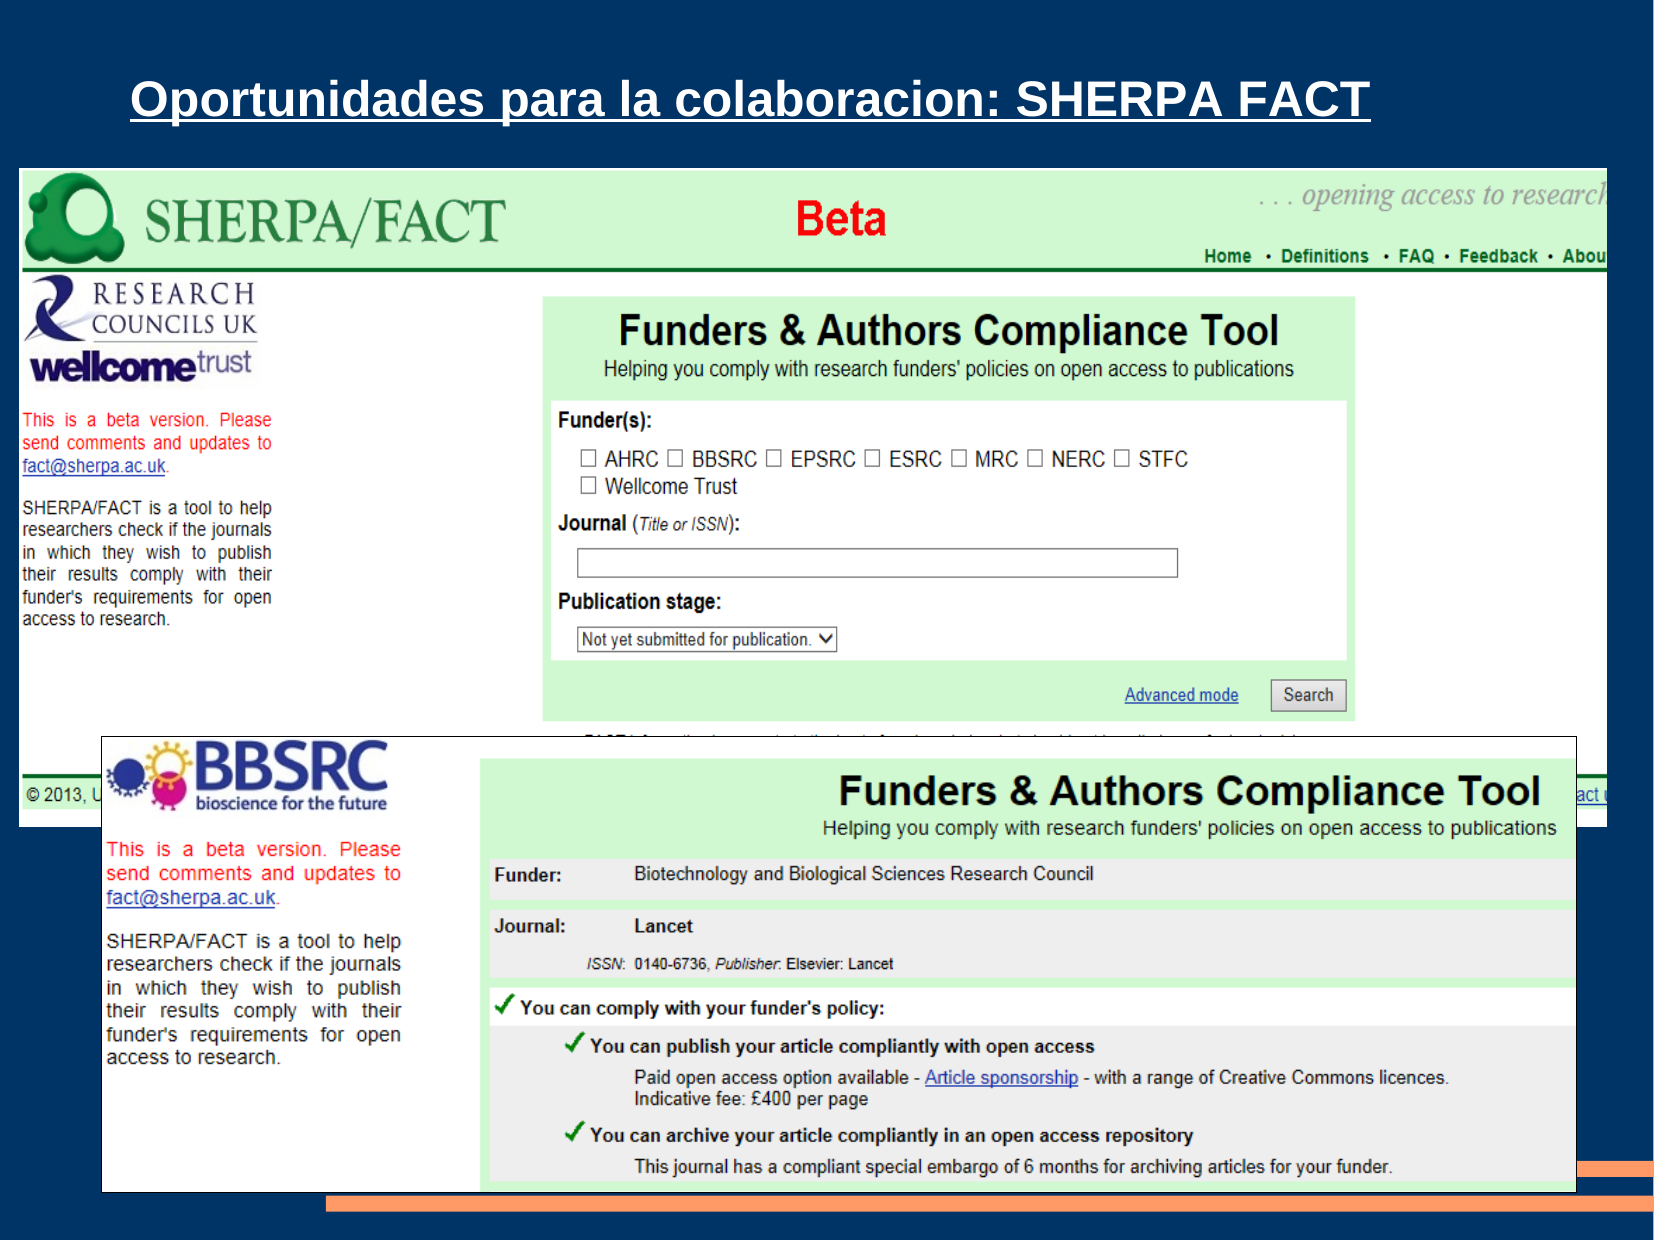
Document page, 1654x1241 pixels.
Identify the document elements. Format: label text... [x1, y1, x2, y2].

picture [19, 168, 1607, 1193]
text_box Oportunidades para la colaboracion: SHERPA FACT [129, 70, 1372, 168]
